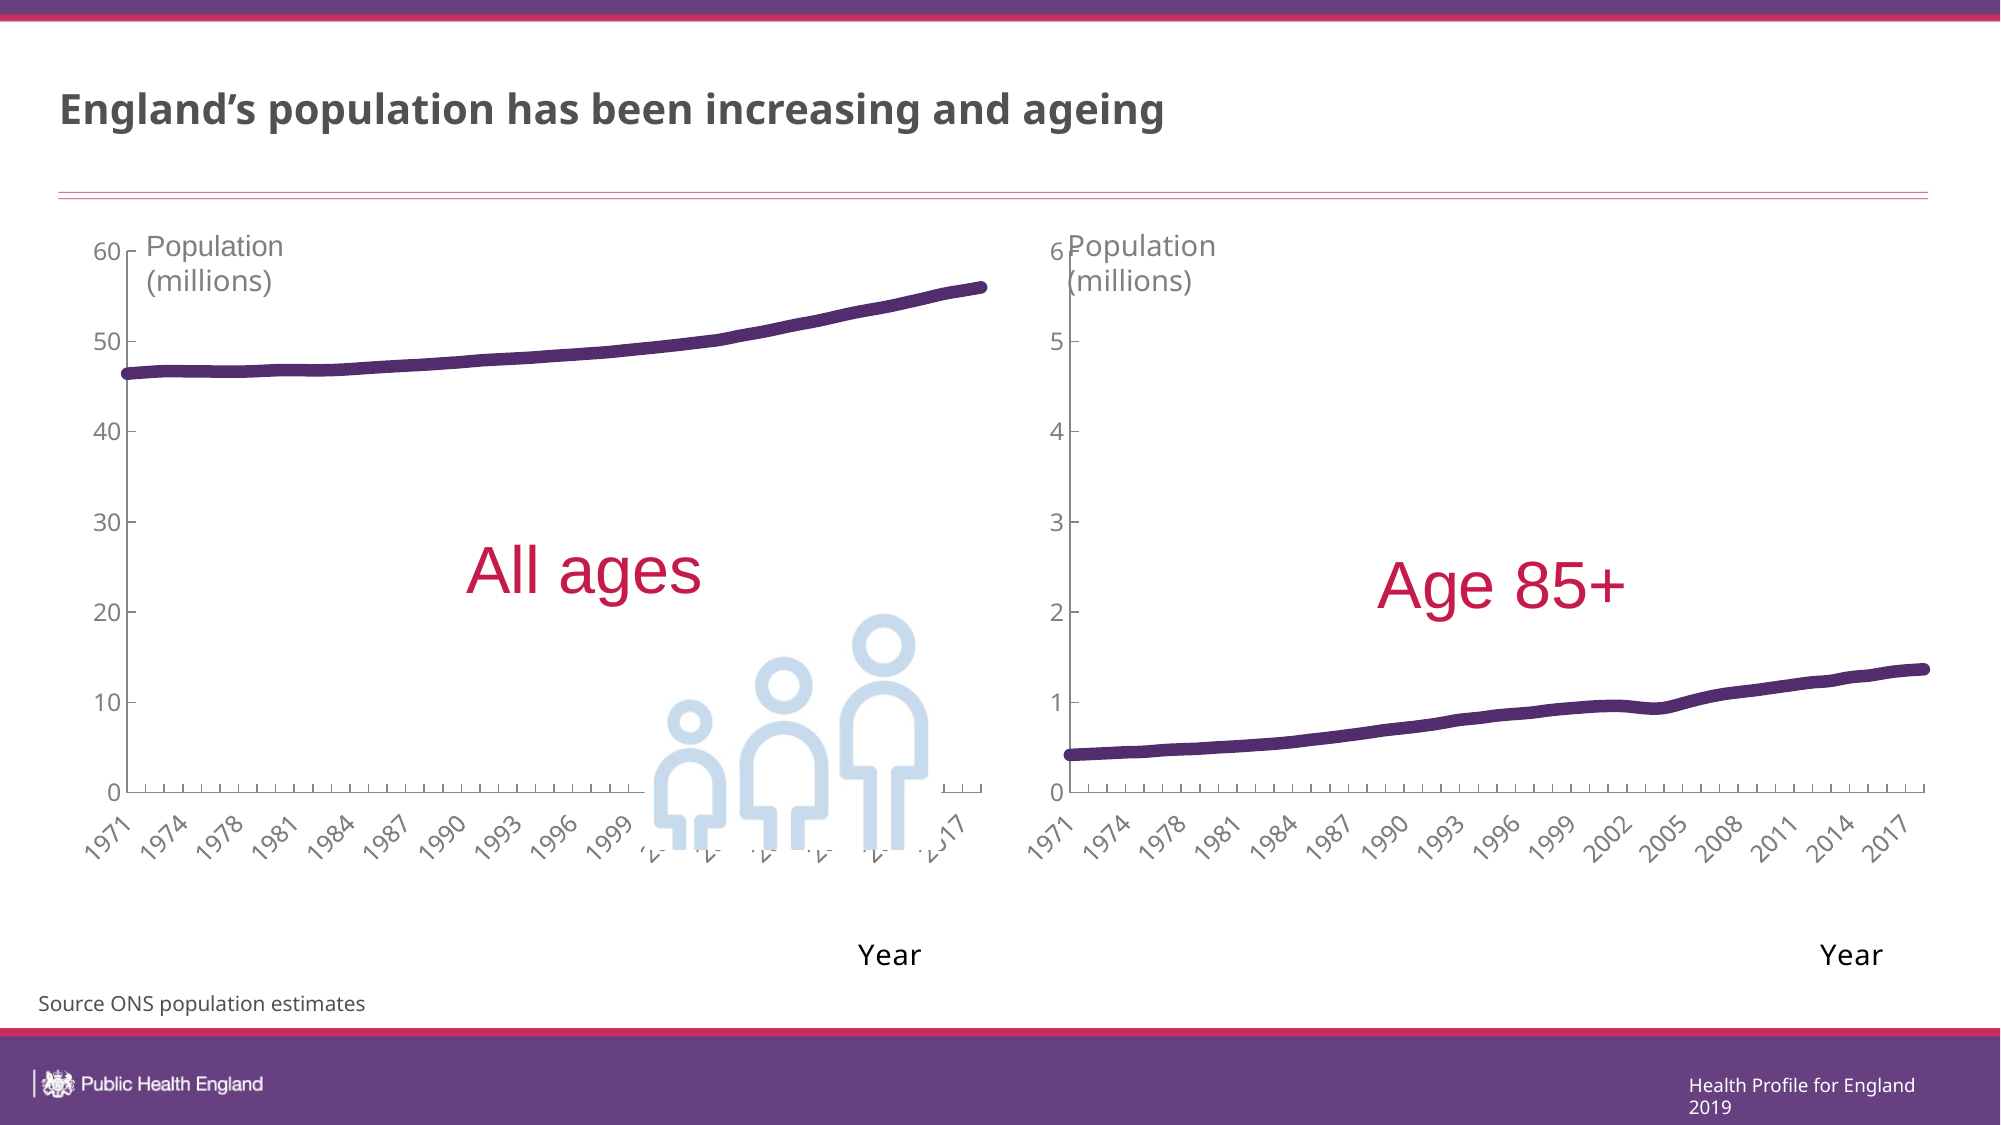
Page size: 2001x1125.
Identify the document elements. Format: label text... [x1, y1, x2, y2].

text_box Health Profile for England 2019 [1673, 1065, 1978, 1105]
picture [644, 596, 942, 850]
text_box Age 85+ [1236, 528, 1769, 636]
chart [56, 219, 1943, 984]
text_box Population (millions) [131, 219, 392, 266]
text_box Population (millions) [1052, 219, 1313, 266]
text_box Source ONS population estimates [23, 983, 793, 1024]
text_box All ages [316, 519, 853, 606]
title England’s population has been increasing and ageing [43, 2, 1769, 220]
